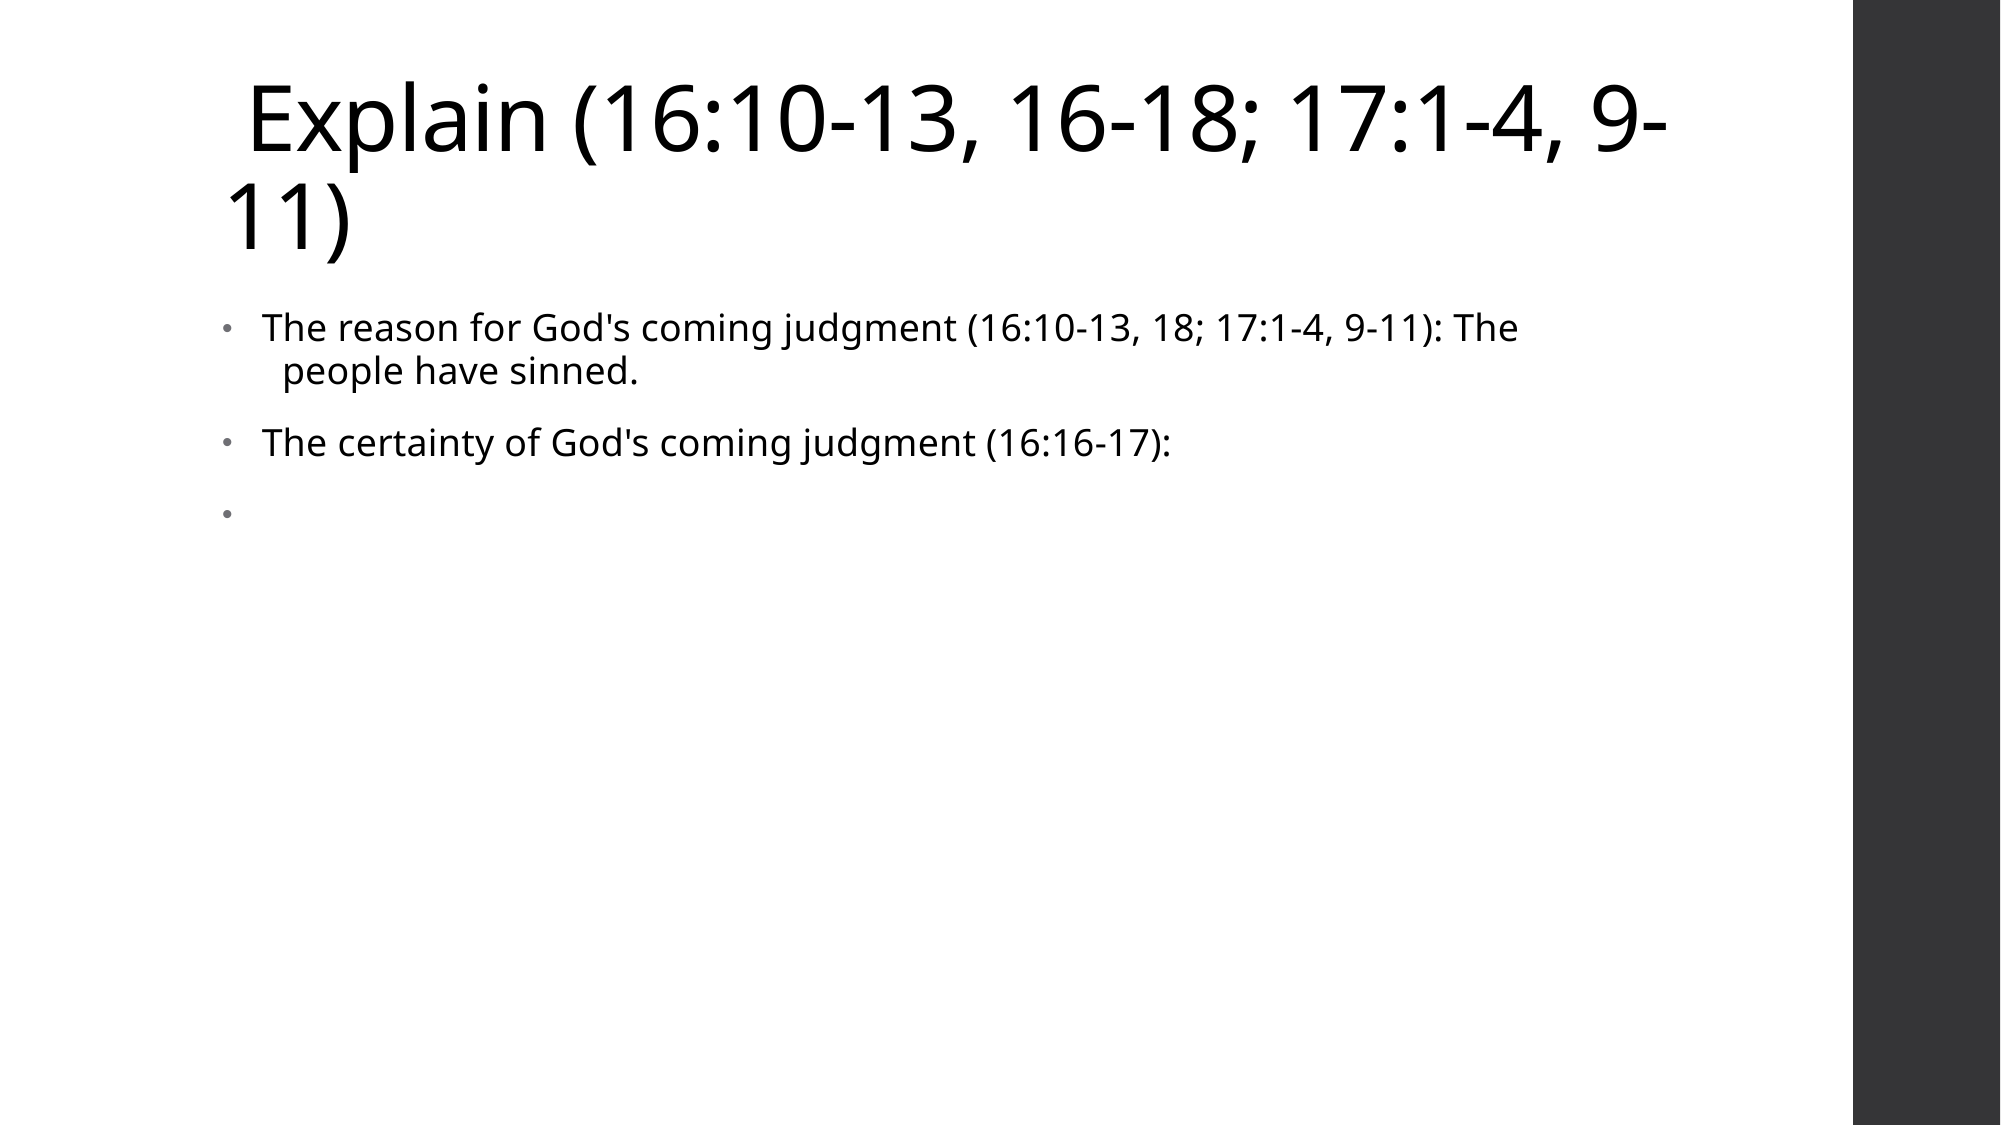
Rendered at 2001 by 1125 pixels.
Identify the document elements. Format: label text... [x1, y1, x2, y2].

list The reason for God's coming judgment (16:10-13, 18; 17:1-4, 9-11): The people have sinned. The certainty of God's coming judgment (16:16-17): [206, 299, 1617, 1014]
title Explain (16:10-13, 16-18; 17:1-4, 9-11) [206, 60, 1797, 278]
